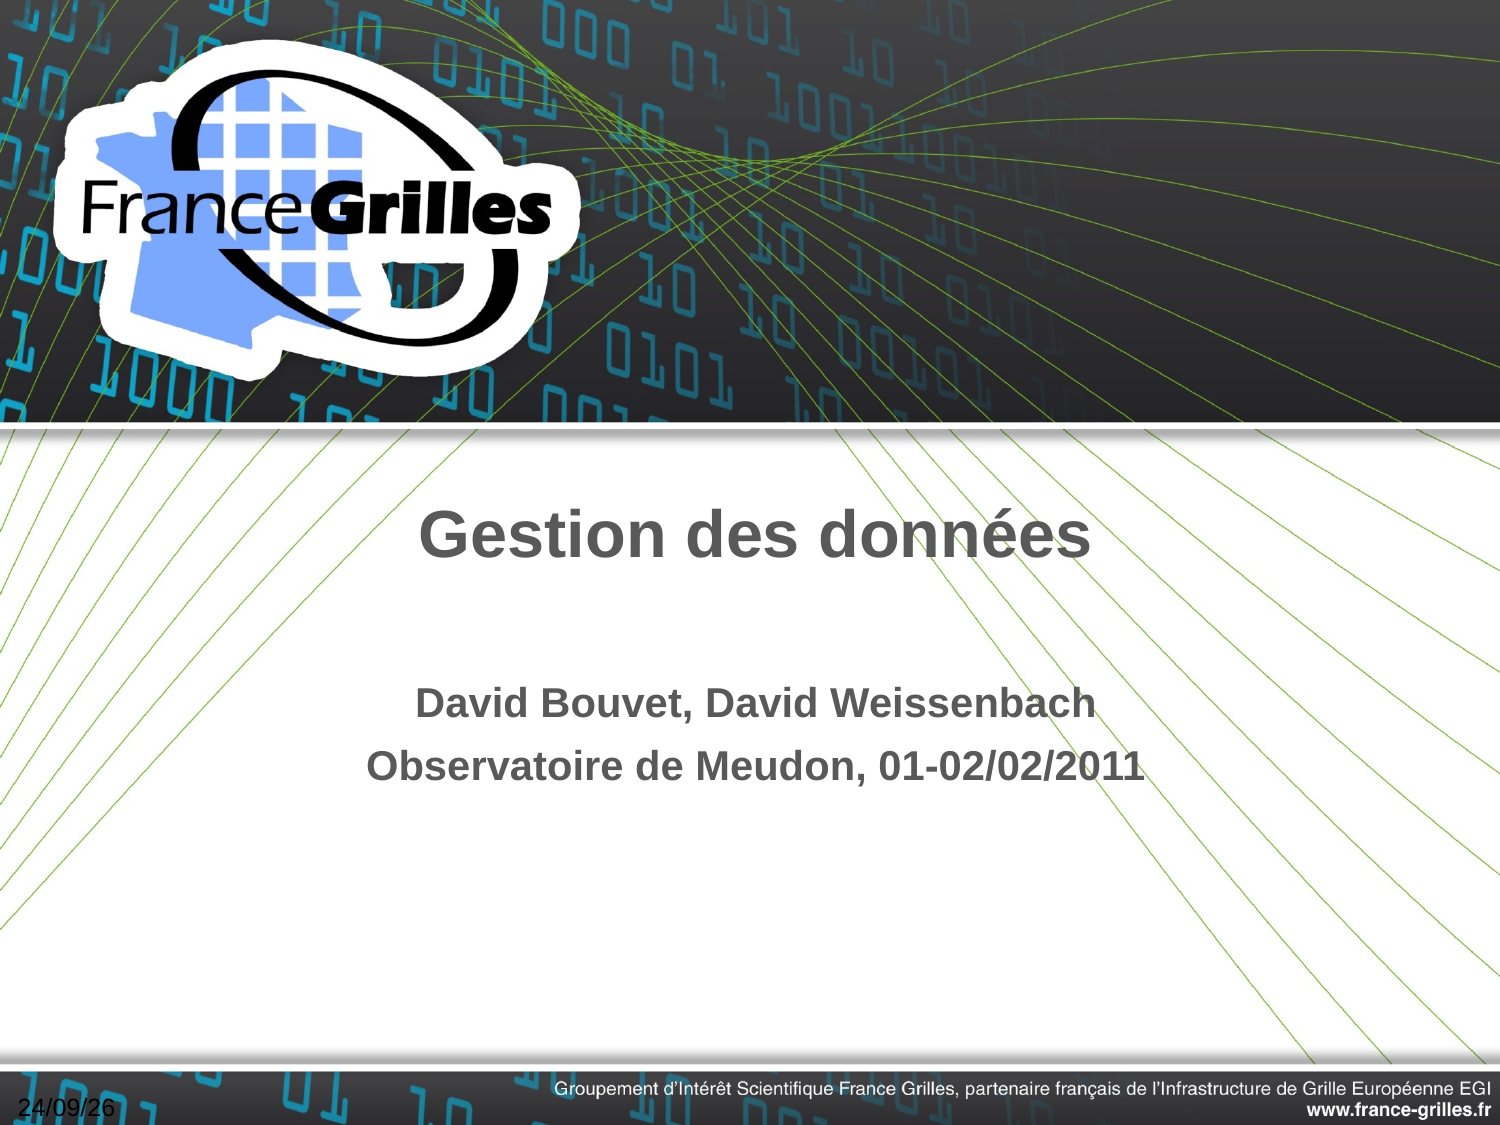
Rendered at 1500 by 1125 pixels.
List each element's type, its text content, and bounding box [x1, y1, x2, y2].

text_box 28/01/11 [17, 1074, 172, 1122]
picture [0, 0, 1500, 1125]
subtitle Gestion des données David Bouvet, David Weissenbach Observatoire de Meudon, 01-02/02/2011 [53, 269, 1459, 1016]
